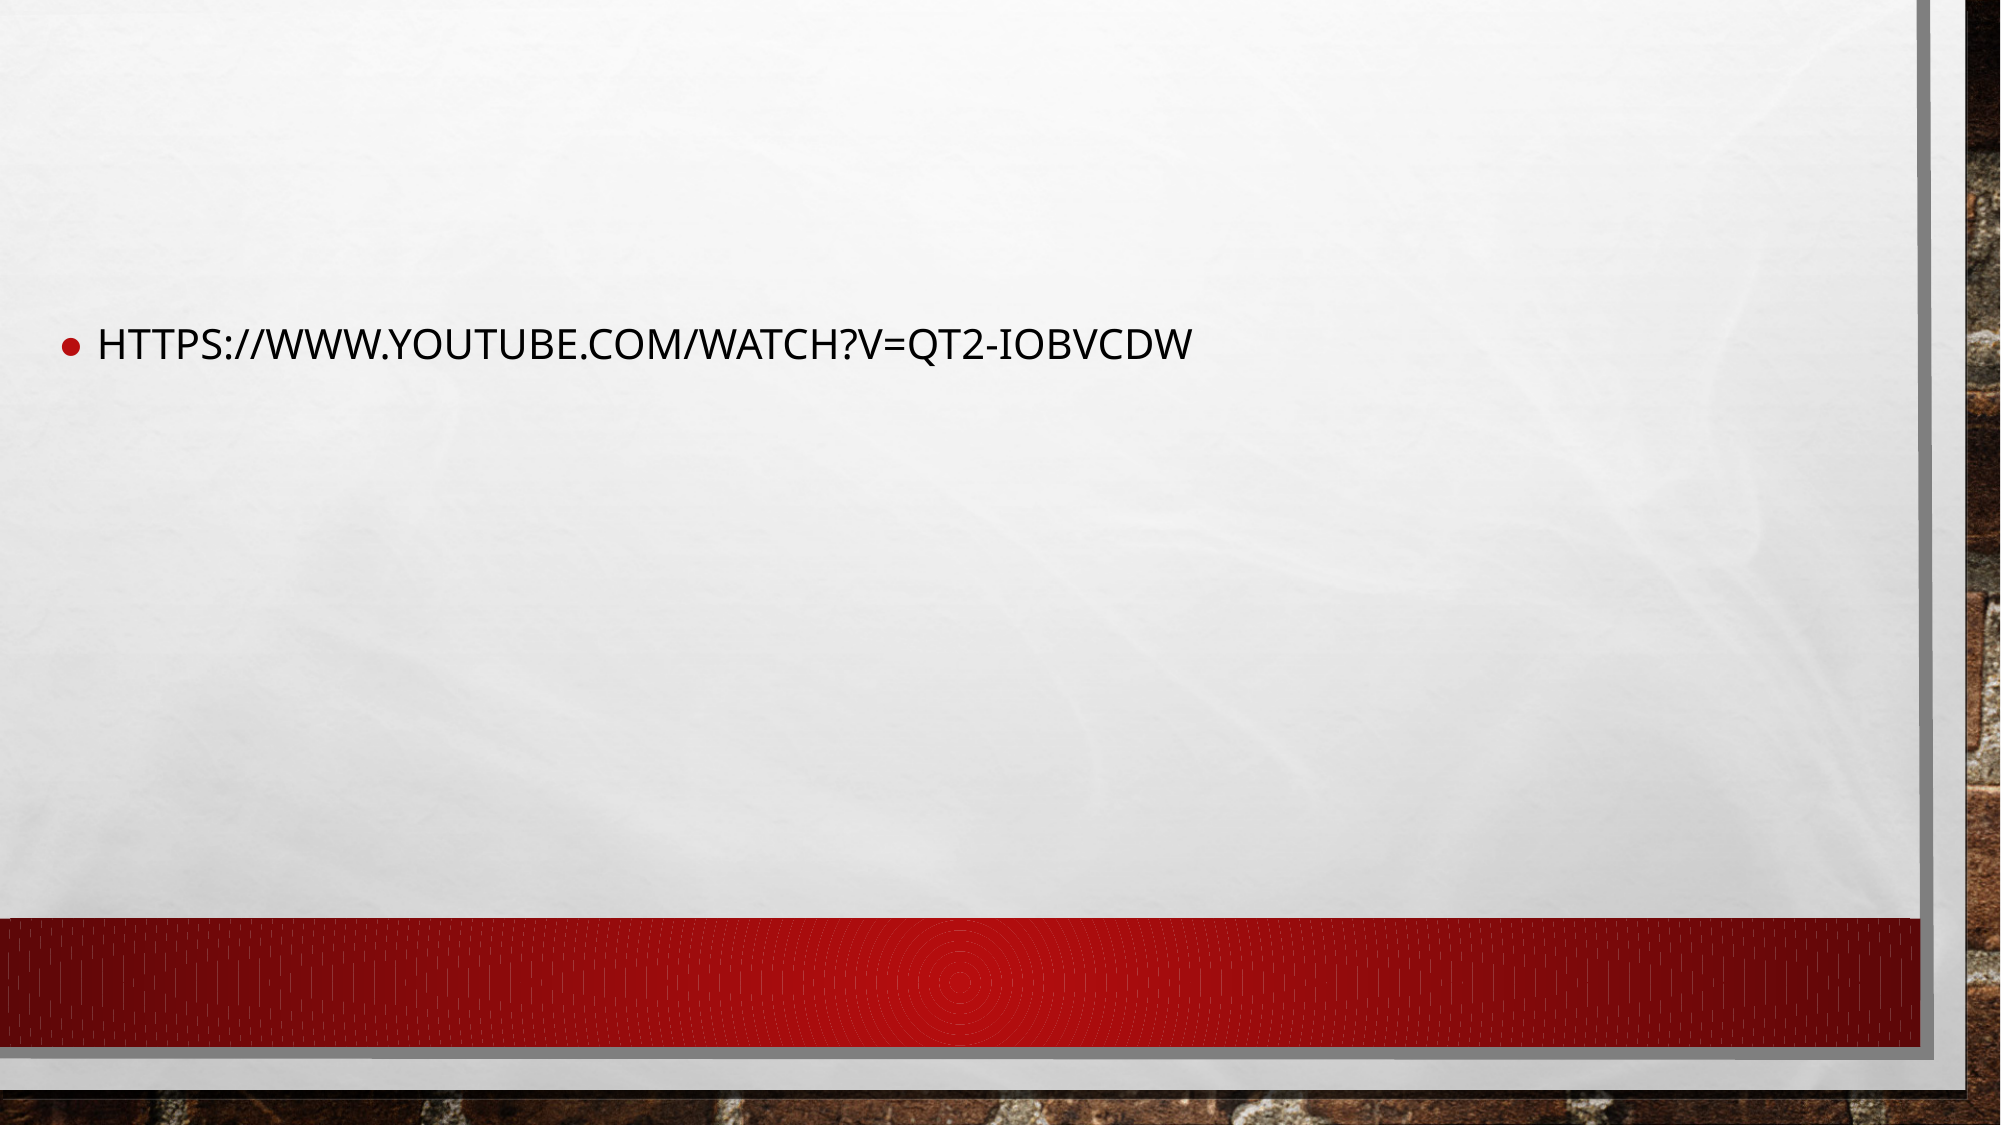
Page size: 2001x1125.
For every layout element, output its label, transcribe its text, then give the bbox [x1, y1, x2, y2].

list https://www.youtube.com/watch?v=QT2-iobVcdw [44, 0, 1819, 682]
